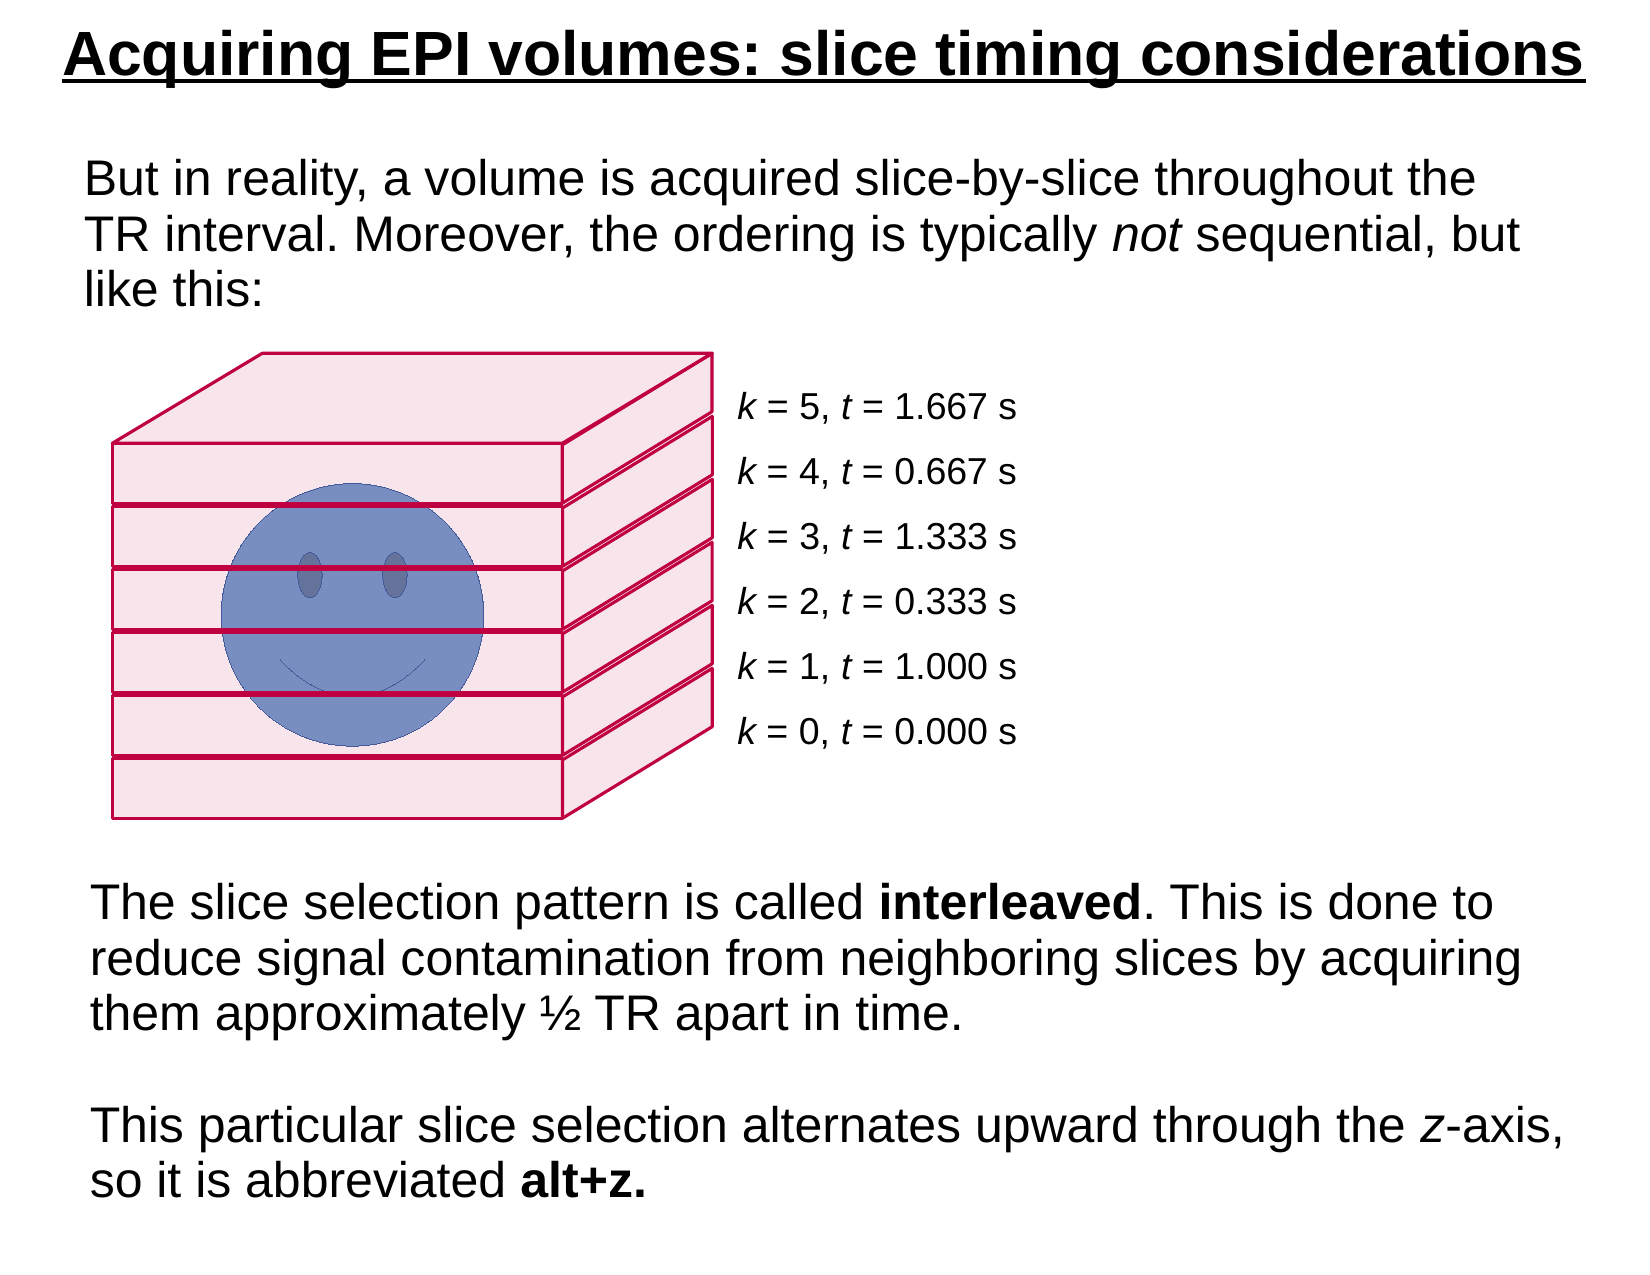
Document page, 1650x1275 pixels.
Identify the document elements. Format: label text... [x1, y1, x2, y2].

text_box k = 4, t = 0.667 s [722, 442, 1136, 500]
text_box [112, 353, 713, 756]
text_box The slice selection pattern is called interleaved. This is done to reduce signal contamination from neighboring slices by acquiring them approximately ½ TR apart in time. This particular slice selection alternates upward through the z-axis, so it is abbreviated alt+z. [75, 866, 1613, 1216]
text_box k = 5, t = 1.667 s [722, 377, 1136, 435]
text_box k = 1, t = 1.000 s [722, 637, 1136, 695]
text_box Acquiring EPI volumes: slice timing considerations [47, 11, 1601, 97]
text_box But in reality, a volume is acquired slice-by-slice throughout the TR interval. Moreover, the ordering is typically not sequential, but like this: [69, 142, 1570, 325]
text_box k = 2, t = 0.333 s [722, 572, 1136, 630]
text_box k = 3, t = 1.333 s [722, 507, 1136, 565]
text_box k = 0, t = 0.000 s [722, 702, 1136, 760]
text_box [112, 668, 713, 819]
